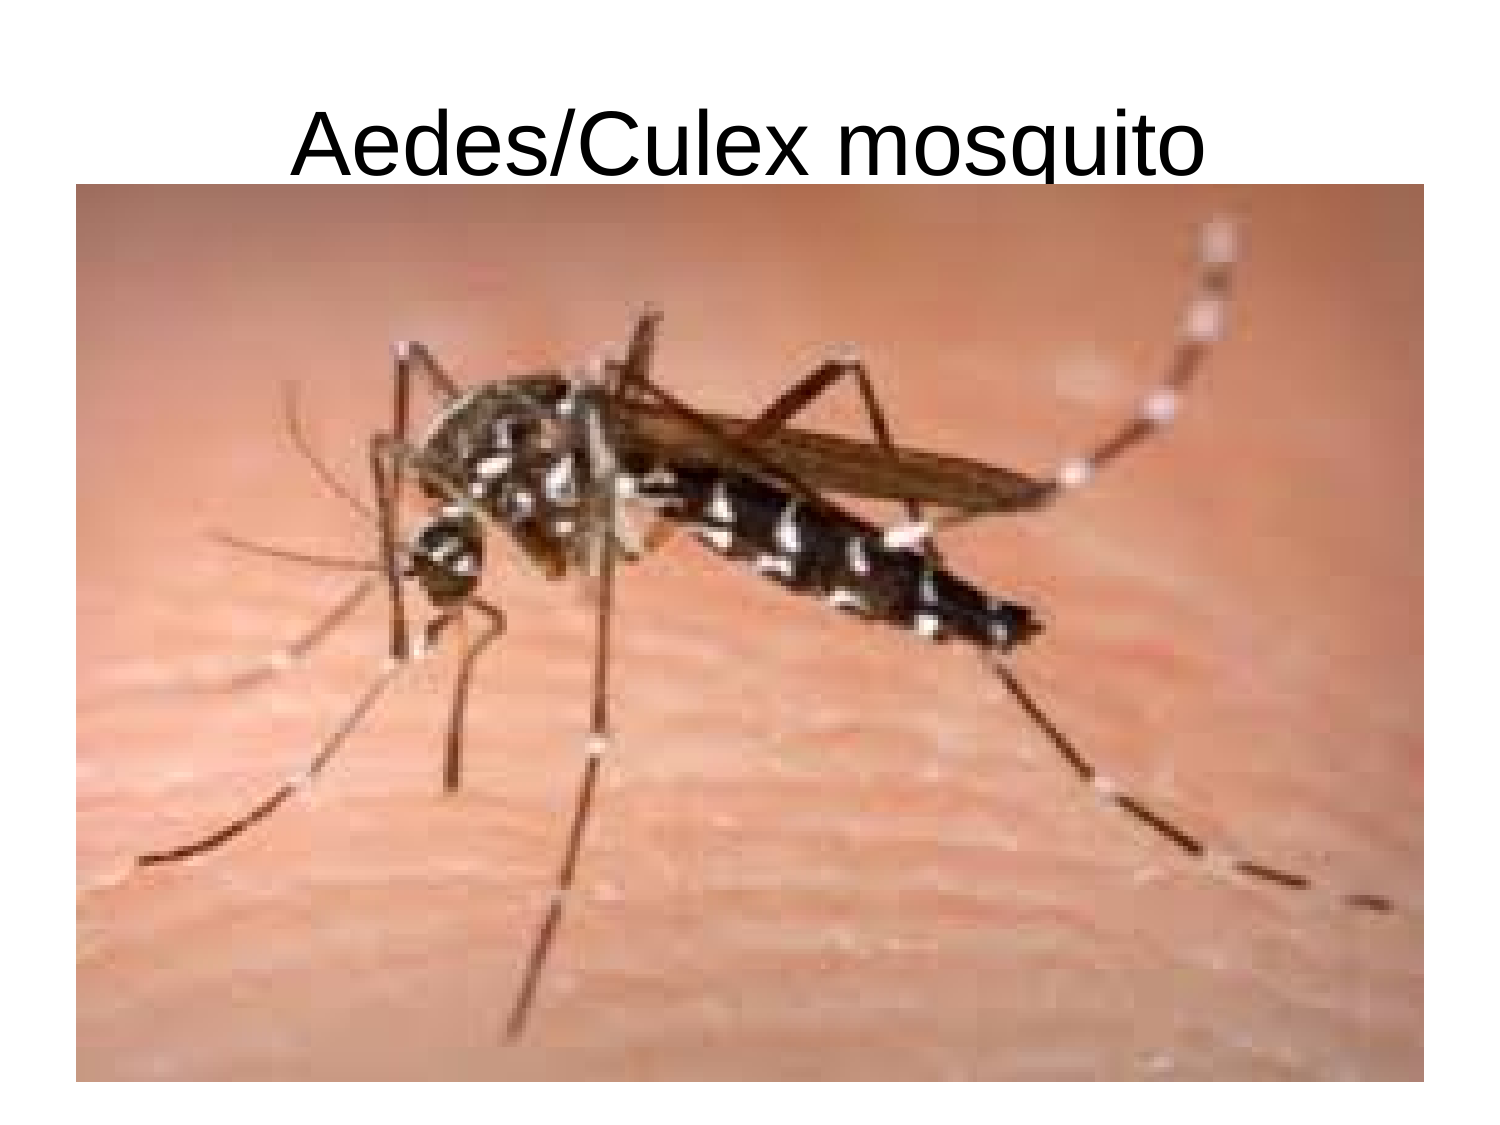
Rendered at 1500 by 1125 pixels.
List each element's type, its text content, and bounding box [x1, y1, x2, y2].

picture [76, 184, 1424, 1082]
title Aedes/Culex mosquito [75, 45, 1426, 233]
